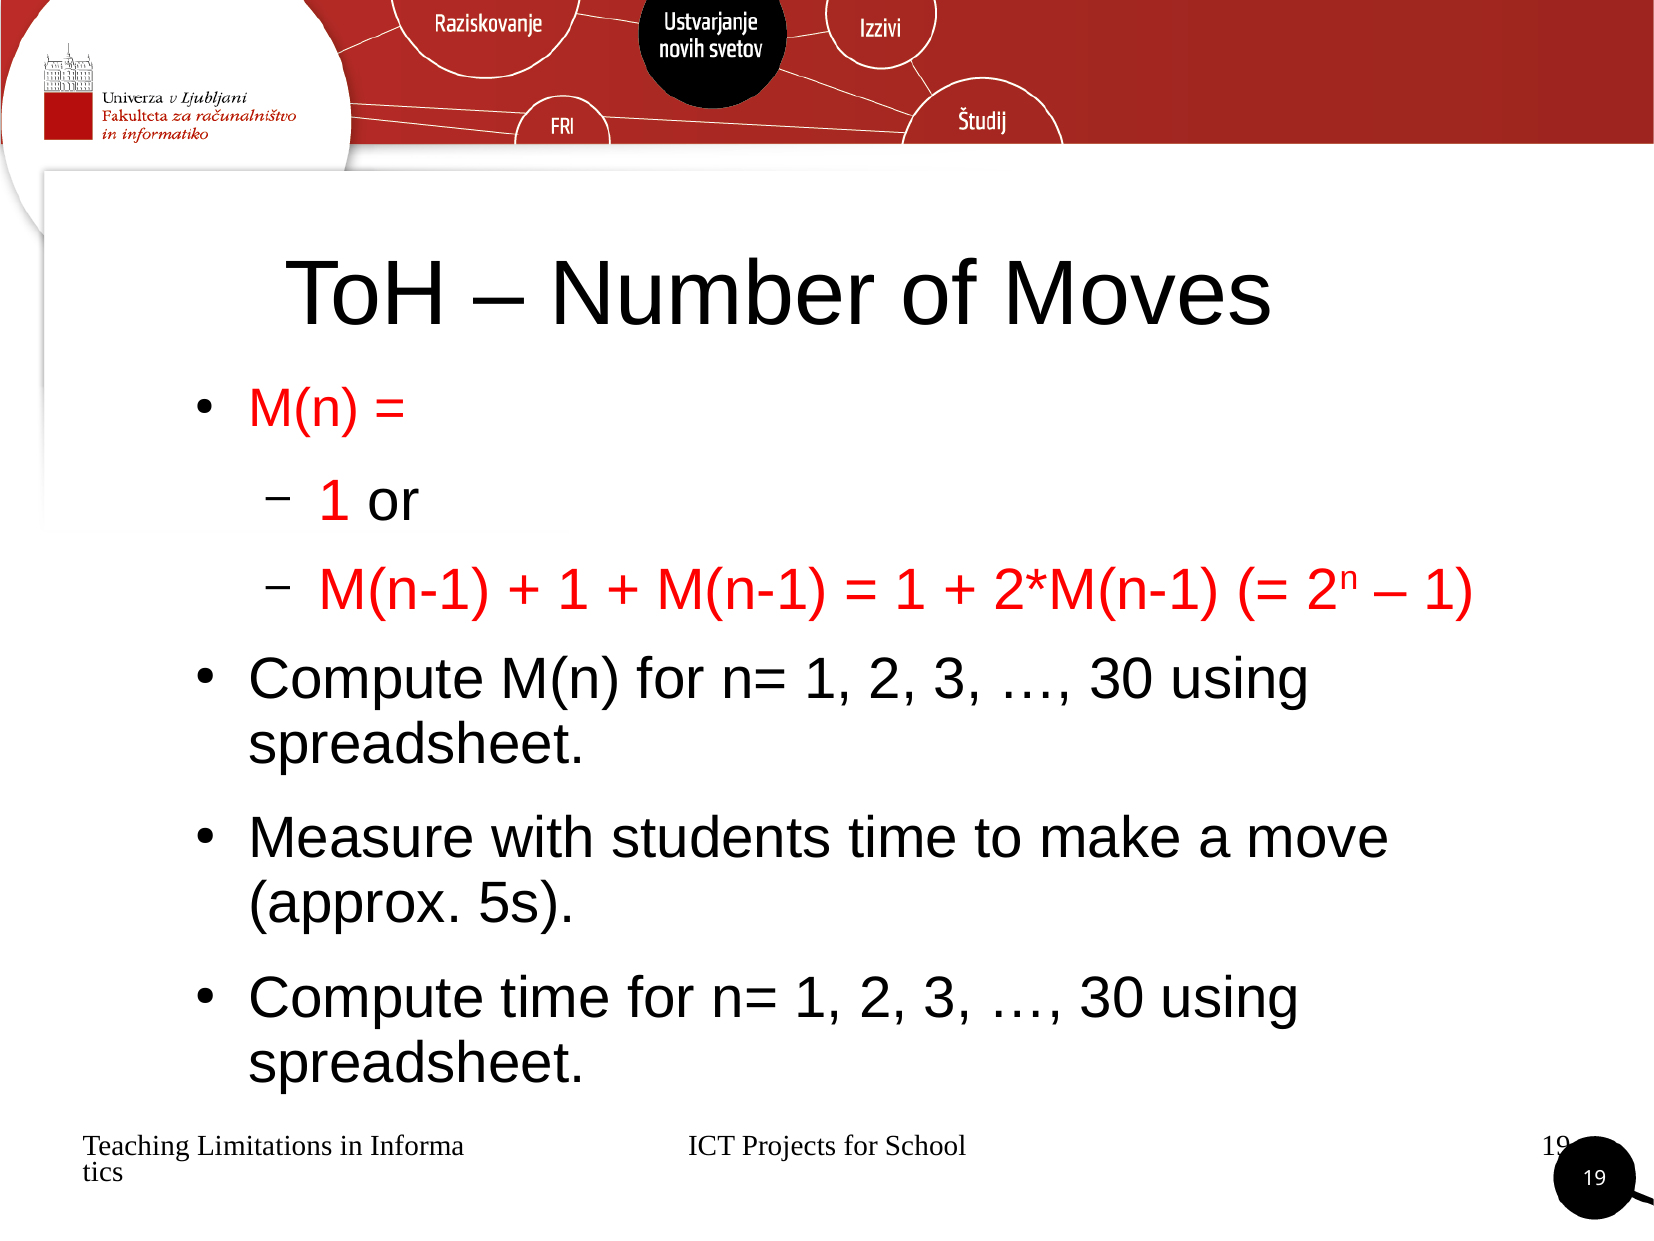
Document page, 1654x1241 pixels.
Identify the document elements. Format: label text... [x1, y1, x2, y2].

title ToH – Number of Moves [35, 188, 1524, 397]
list M(n) = 1 or M(n-1) + 1 + M(n-1) = 1 + 2*M(n-1) (= 2n – 1) Compute M(n) for n= 1, 2, 3, …, 30 using spreadsheet. Measure with students time to make a move (approx. 5s). Compute time for n= 1, 2, 3, …, 30 using spreadsheet. [177, 377, 1548, 1016]
picture [0, 0, 1654, 1241]
text_box <številka> [1553, 1145, 1636, 1212]
